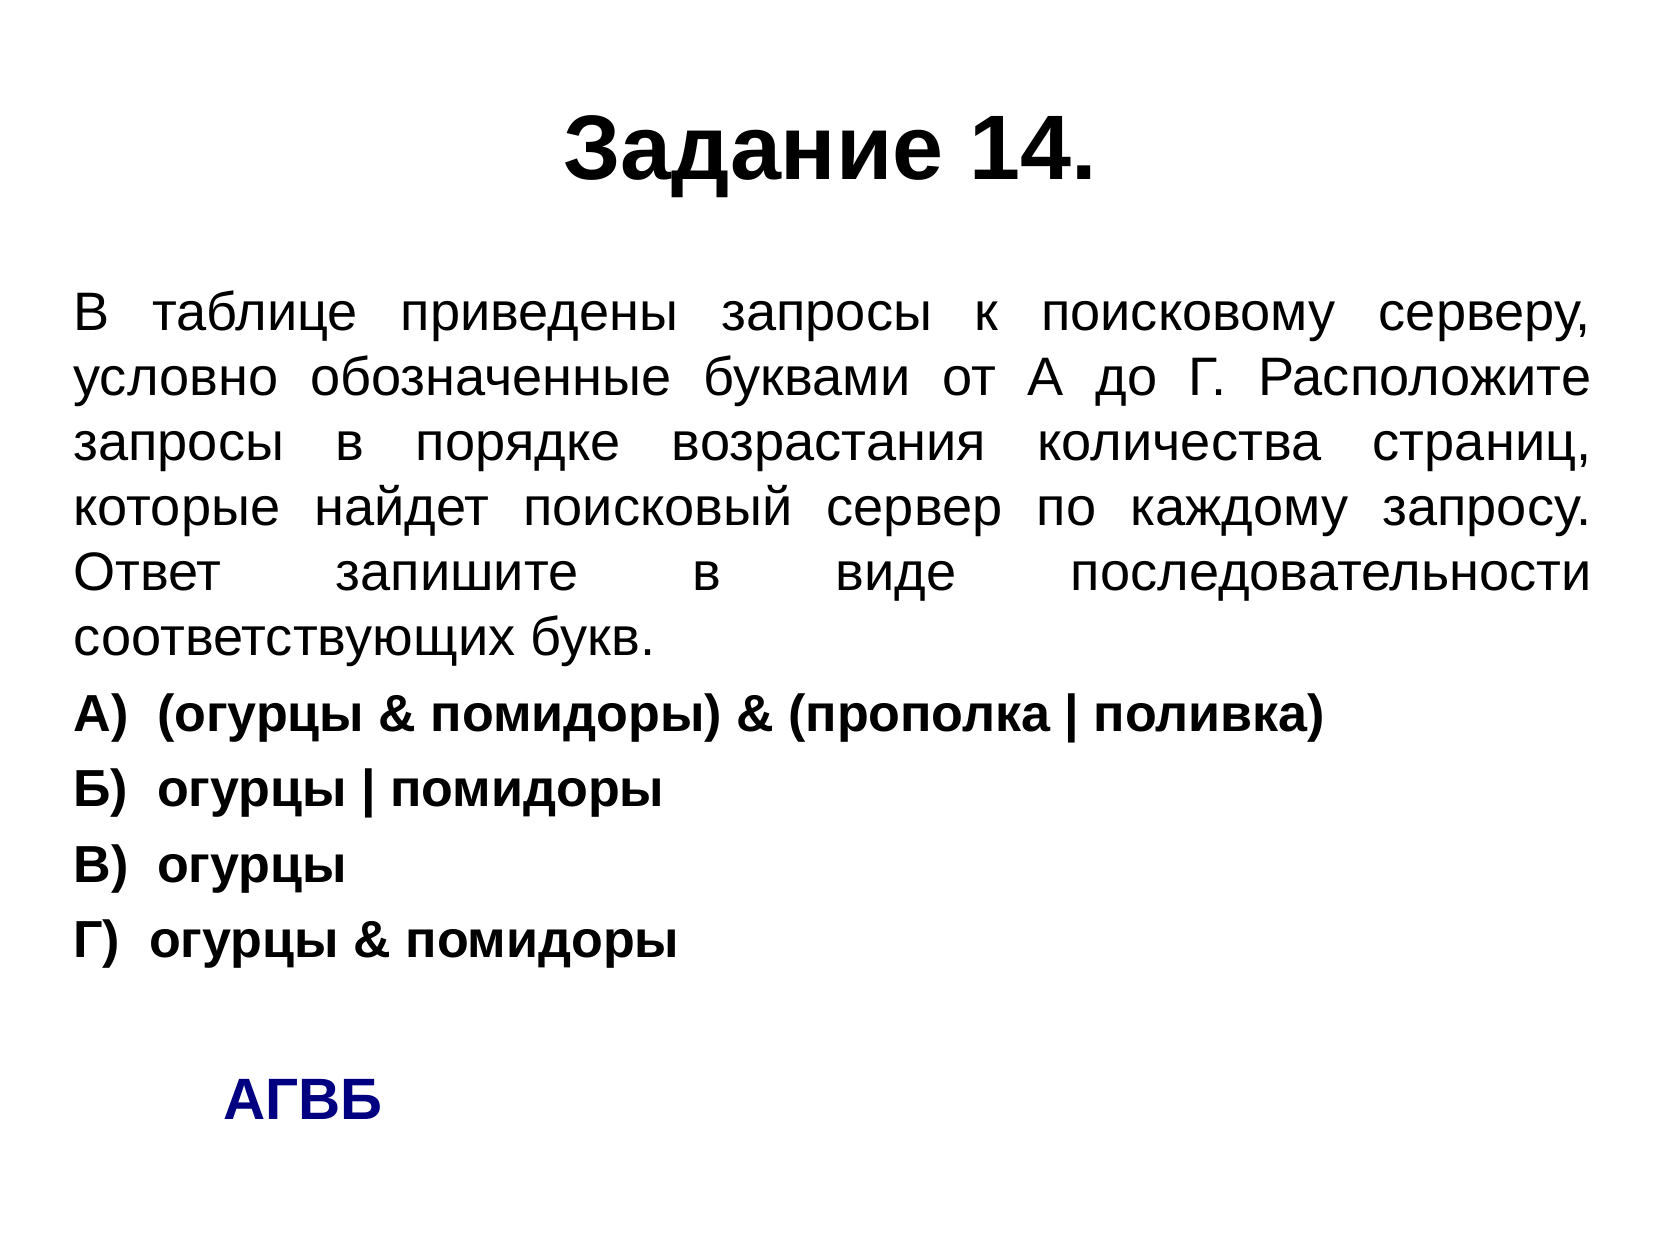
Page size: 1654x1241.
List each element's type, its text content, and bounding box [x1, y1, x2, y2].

list В таблице приведены запросы к поисковому серверу, условно обозначенные буквами от А до Г. Расположите запросы в порядке возрастания количества страниц, которые найдет поисковый сервер по каждому запросу. Ответ запишите в виде последовательности соответствующих букв. А) (огурцы & помидоры) & (прополка | поливка) Б) огурцы | помидоры В) огурцы Г) огурцы & помидоры АГВБ [58, 268, 1609, 1194]
title Задание 14. [82, 68, 1571, 268]
